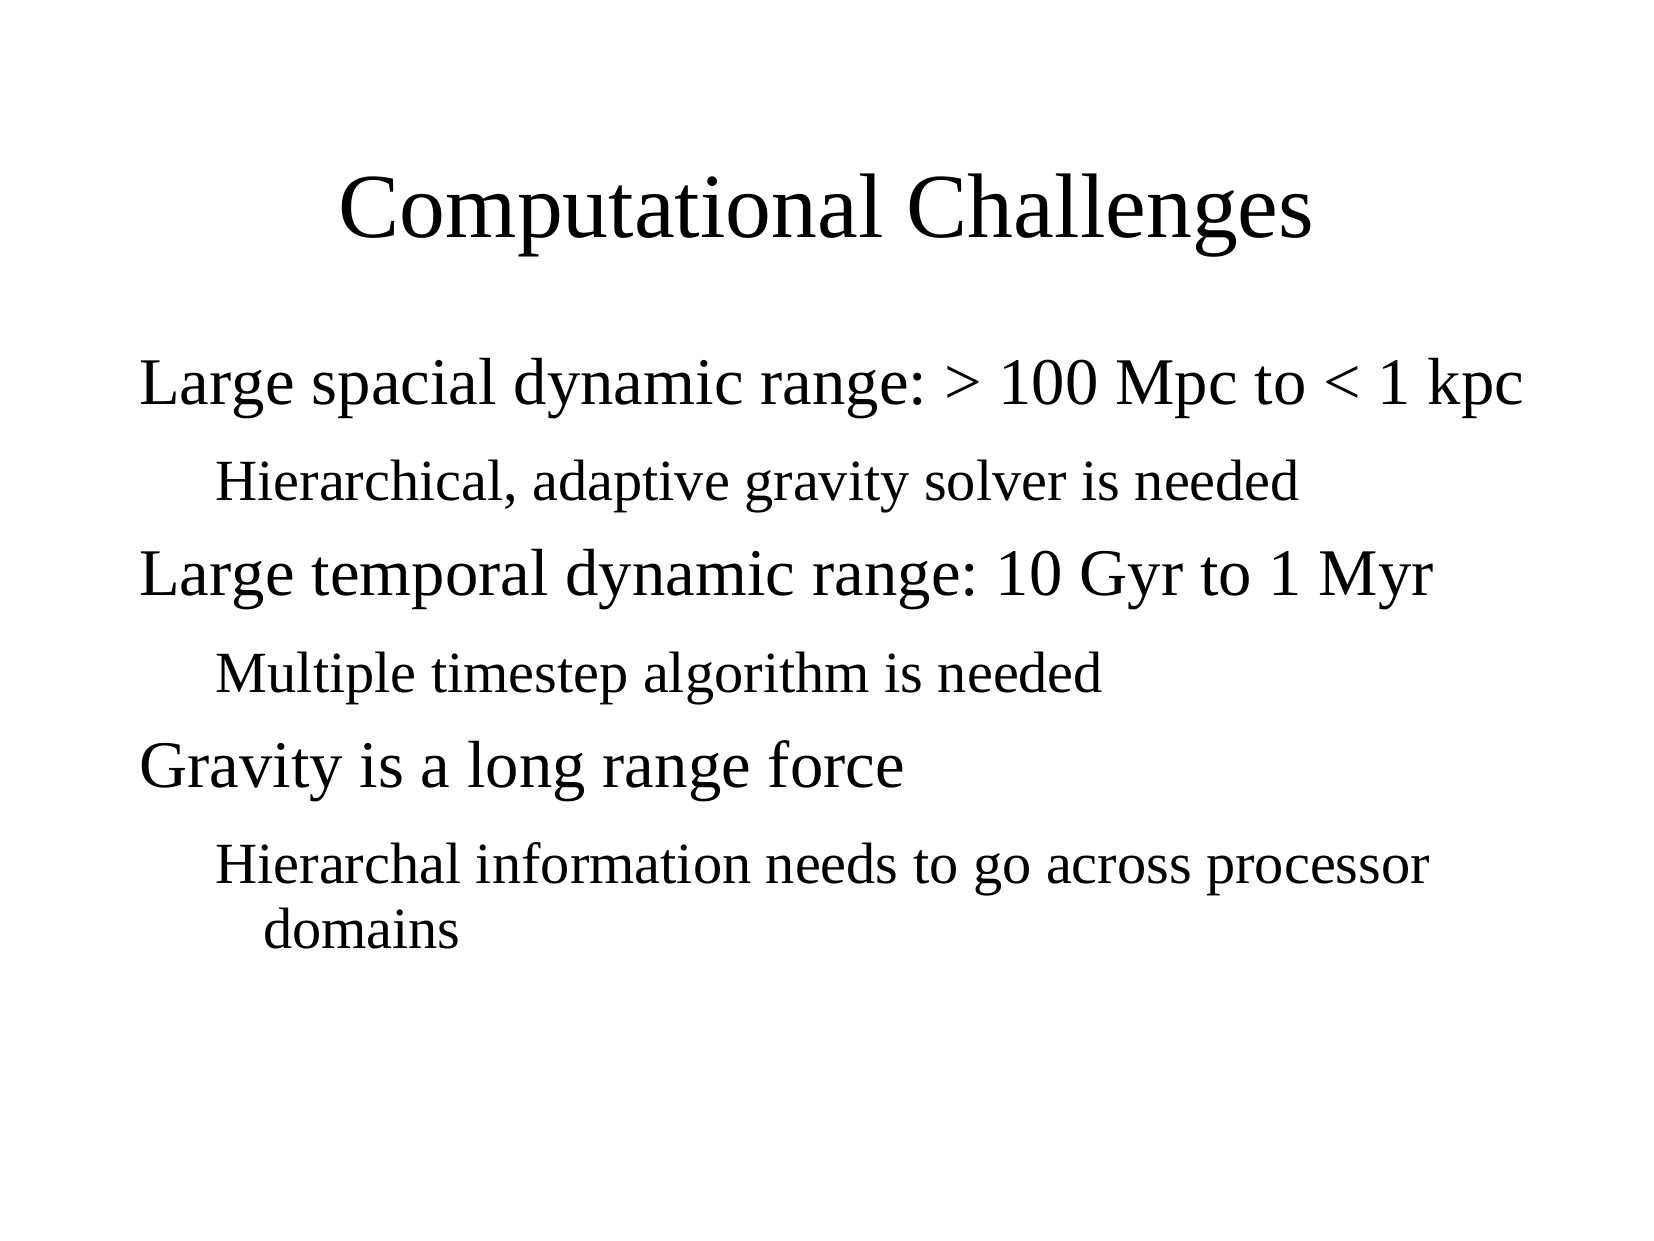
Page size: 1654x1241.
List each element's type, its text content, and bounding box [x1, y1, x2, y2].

list Large spacial dynamic range: > 100 Mpc to < 1 kpc Hierarchical, adaptive gravity solver is needed Large temporal dynamic range: 10 Gyr to 1 Myr Multiple timestep algorithm is needed Gravity is a long range force Hierarchal information needs to go across processor domains [121, 344, 1534, 1112]
title Computational Challenges [121, 110, 1534, 303]
